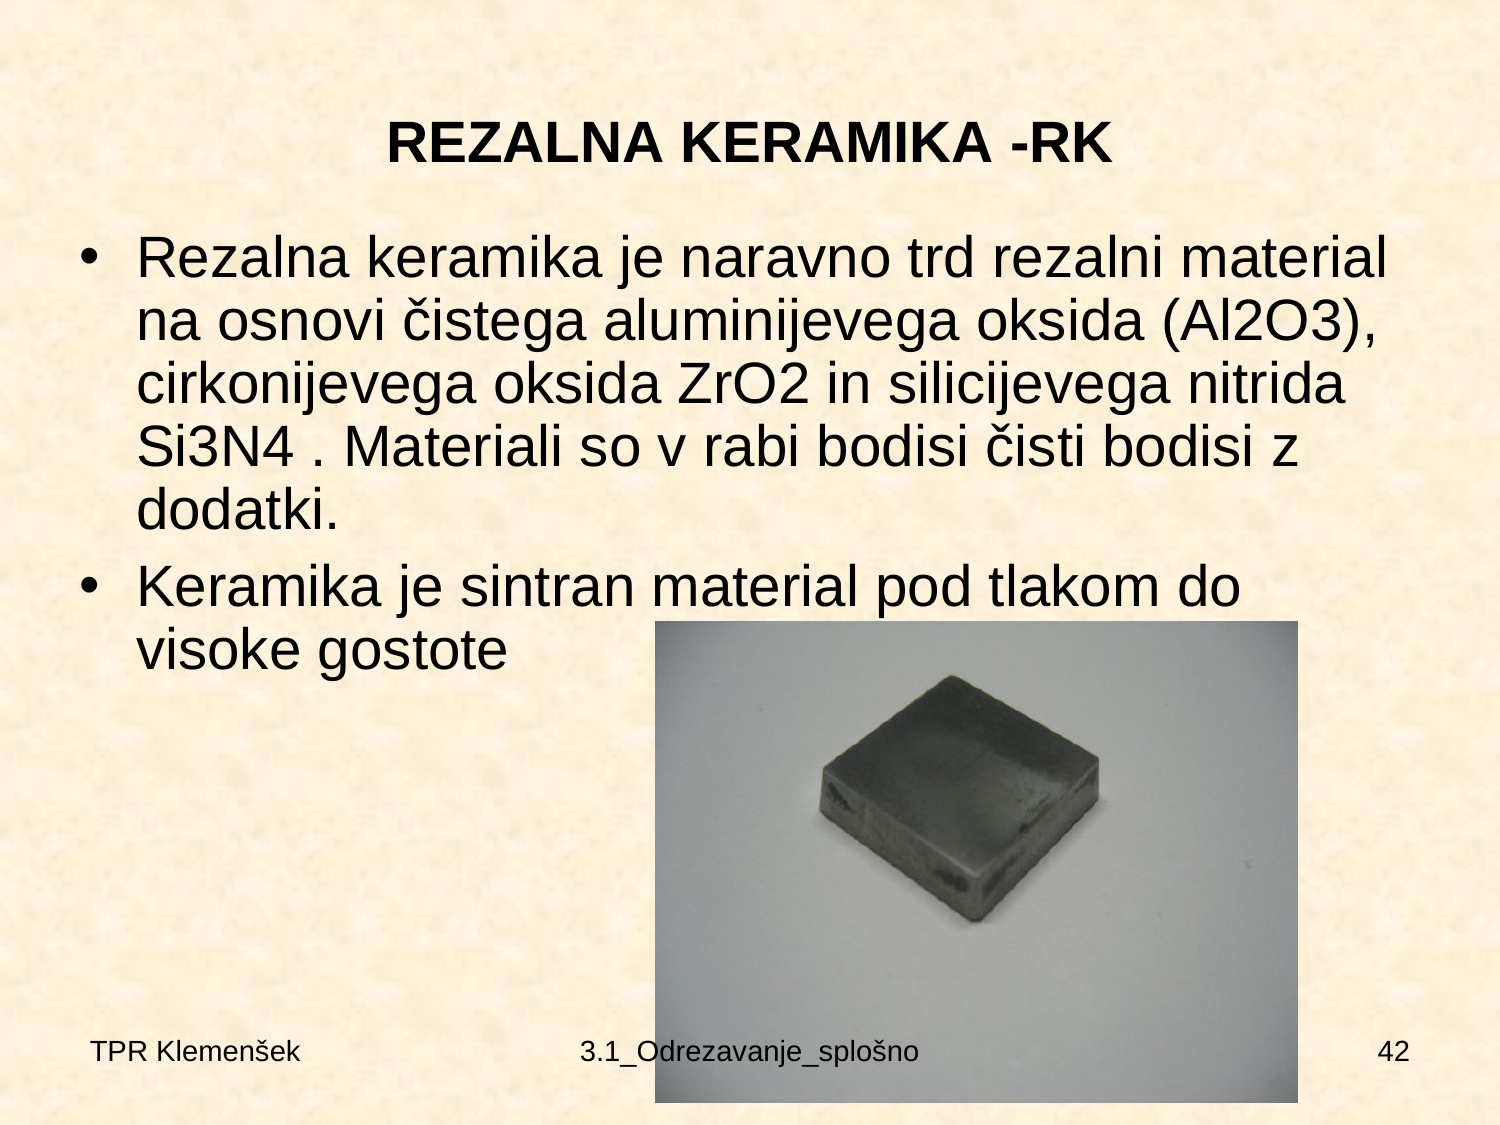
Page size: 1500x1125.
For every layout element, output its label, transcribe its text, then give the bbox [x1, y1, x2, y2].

text_box <number> [1074, 1024, 1426, 1103]
picture [0, 0, 1500, 1125]
title REZALNA KERAMIKA -RK [75, 45, 1426, 233]
text_box 3.1_Odrezavanje_splošno [512, 1024, 988, 1103]
list Rezalna keramika je naravno trd rezalni material na osnovi čistega aluminijevega oksida (Al2O3), cirkonijevega oksida ZrO2 in silicijevega nitrida Si3N4 . Materiali so v rabi bodisi čisti bodisi z dodatki. Keramika je sintran material pod tlakom do visoke gostote [64, 219, 1415, 770]
text_box TPR Klemenšek [74, 1024, 426, 1103]
